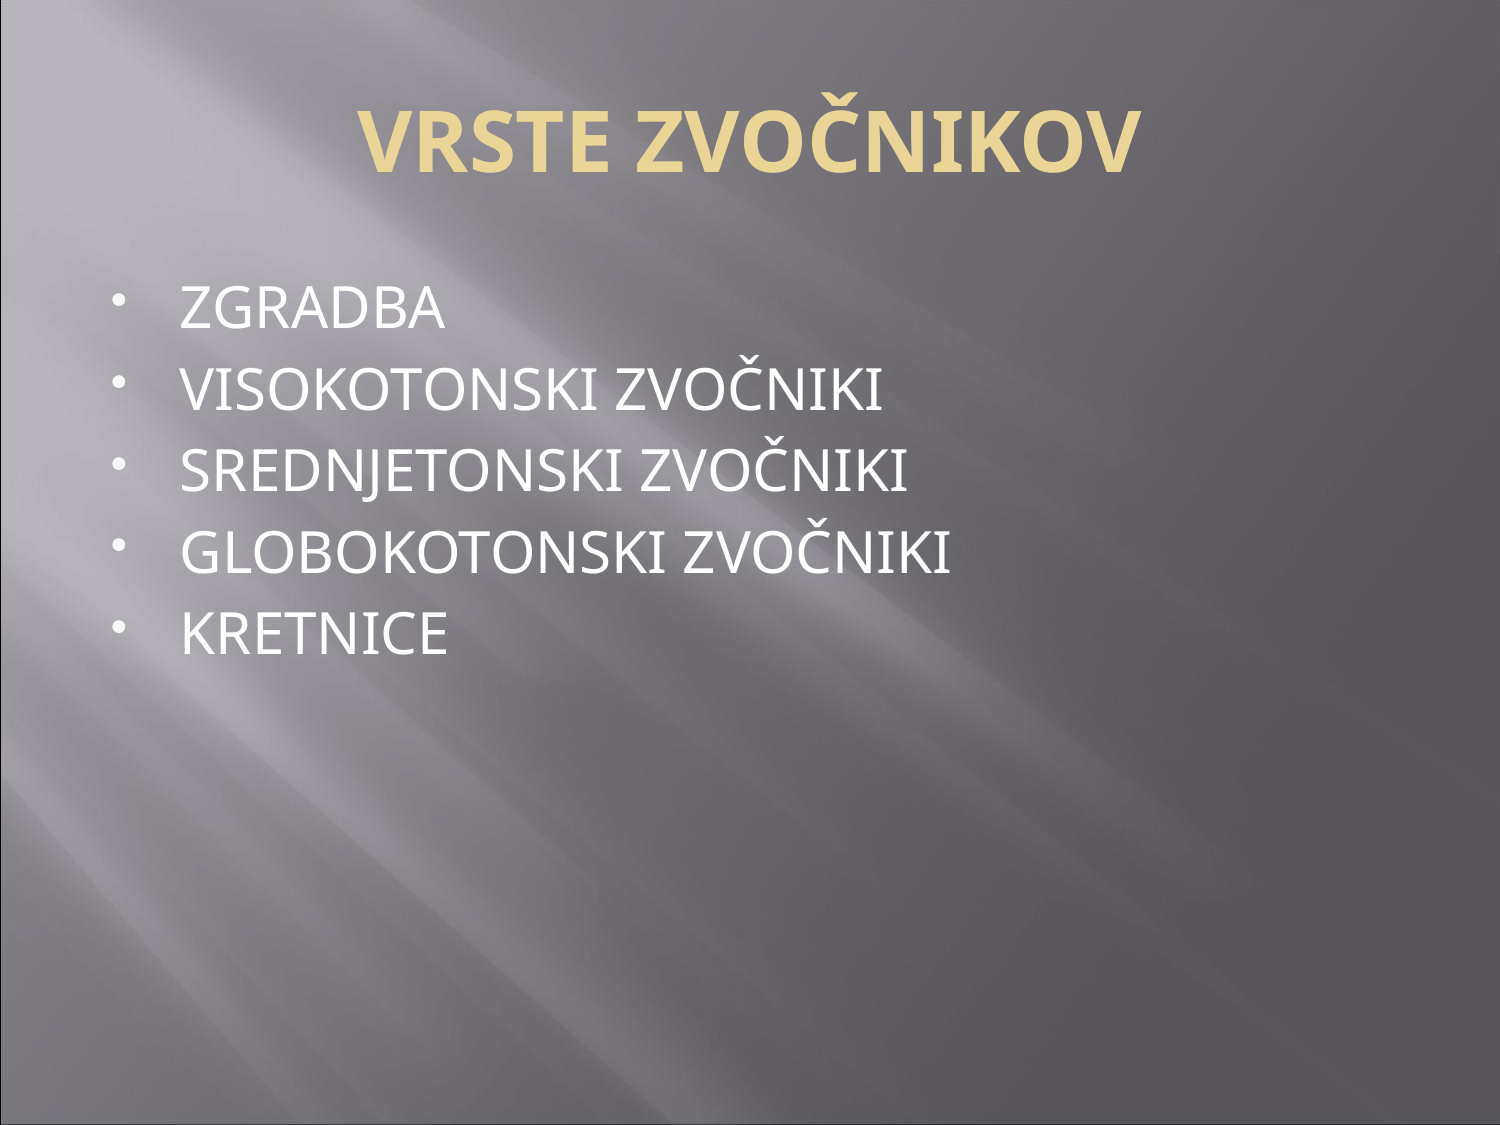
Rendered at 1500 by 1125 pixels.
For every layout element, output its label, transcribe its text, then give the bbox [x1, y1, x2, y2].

title VRSTE ZVOČNIKOV [75, 45, 1425, 233]
picture [0, 0, 1500, 1125]
list ZGRADBA VISOKOTONSKI ZVOČNIKI SREDNJETONSKI ZVOČNIKI GLOBOKOTONSKI ZVOČNIKI KRETNICE [75, 262, 1425, 1035]
